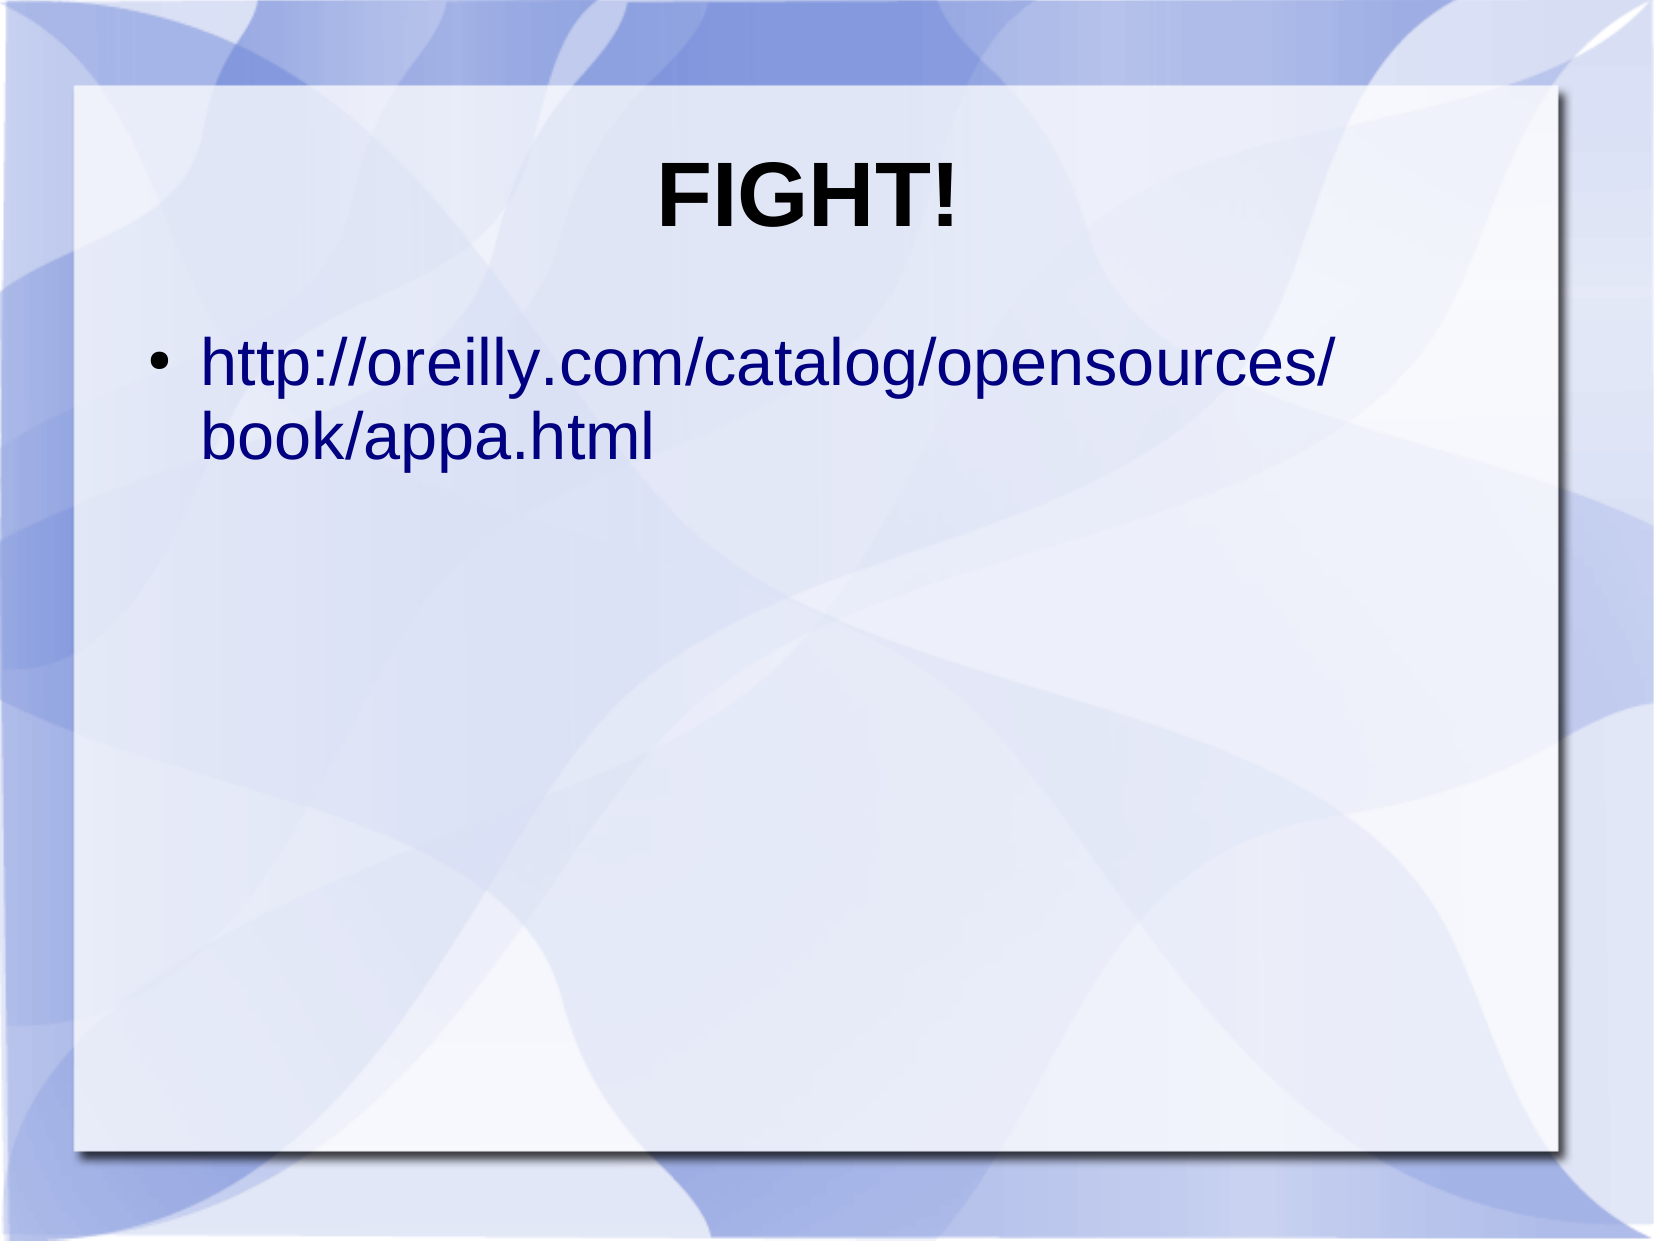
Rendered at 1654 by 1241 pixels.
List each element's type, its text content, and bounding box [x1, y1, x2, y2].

picture [0, 0, 1654, 1241]
list http://oreilly.com/catalog/opensources/book/appa.html [129, 324, 1489, 1217]
title FIGHT! [82, 98, 1536, 291]
